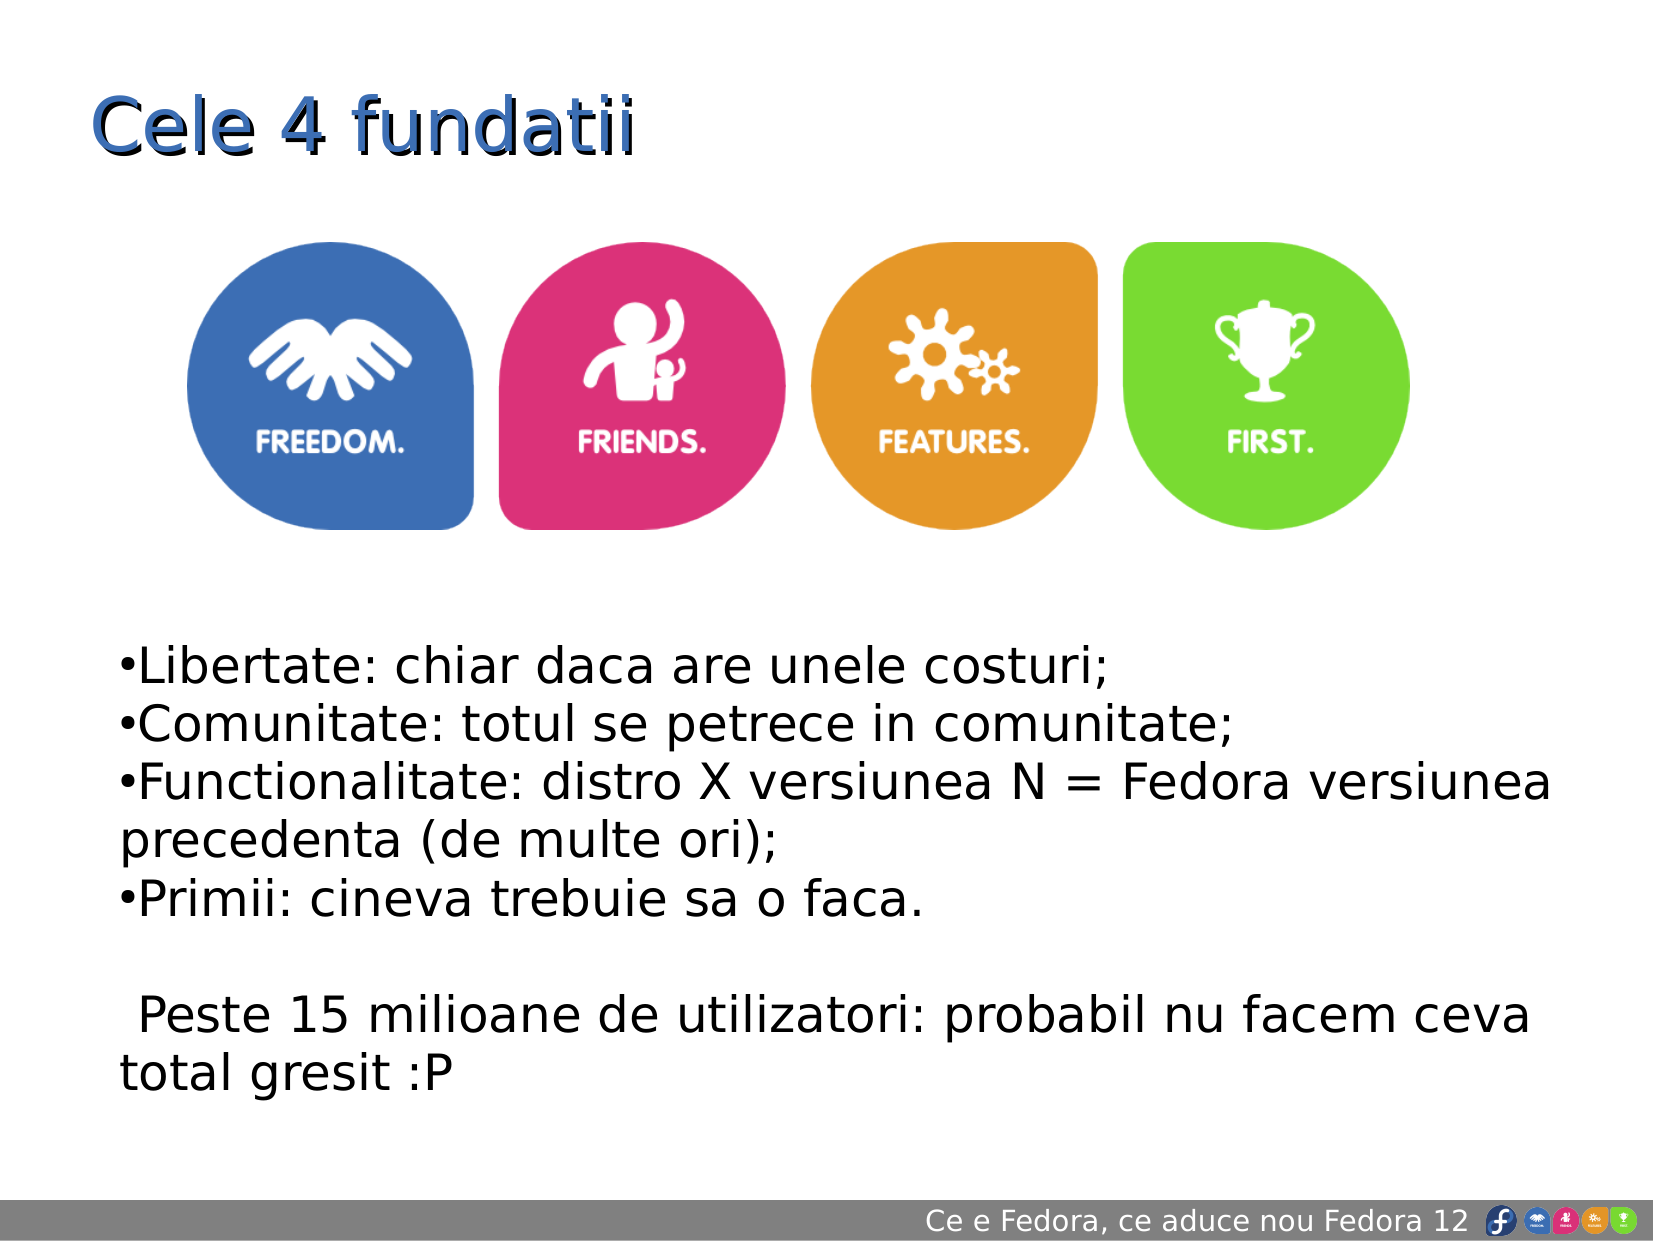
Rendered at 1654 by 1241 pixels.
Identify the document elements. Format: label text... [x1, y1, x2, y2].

text_box [1486, 1200, 1653, 1241]
text_box Libertate: chiar daca are unele costuri; Comunitate: totul se petrece in comunitate; Functionalitate: distro X versiunea N = Fedora versiunea precedenta (de multe ori); Primii: cineva trebuie sa o faca. Peste 15 milioane de utilizatori: probabil nu facem ceva total gresit :P [104, 629, 1575, 1110]
text_box Cele 4 fundatii [75, 75, 651, 178]
text_box Ce e Fedora, ce aduce nou Fedora 12 [910, 1197, 1486, 1241]
picture [1524, 1207, 1637, 1234]
picture [187, 242, 1410, 530]
picture [1486, 1205, 1517, 1236]
text_box [0, 1200, 910, 1241]
